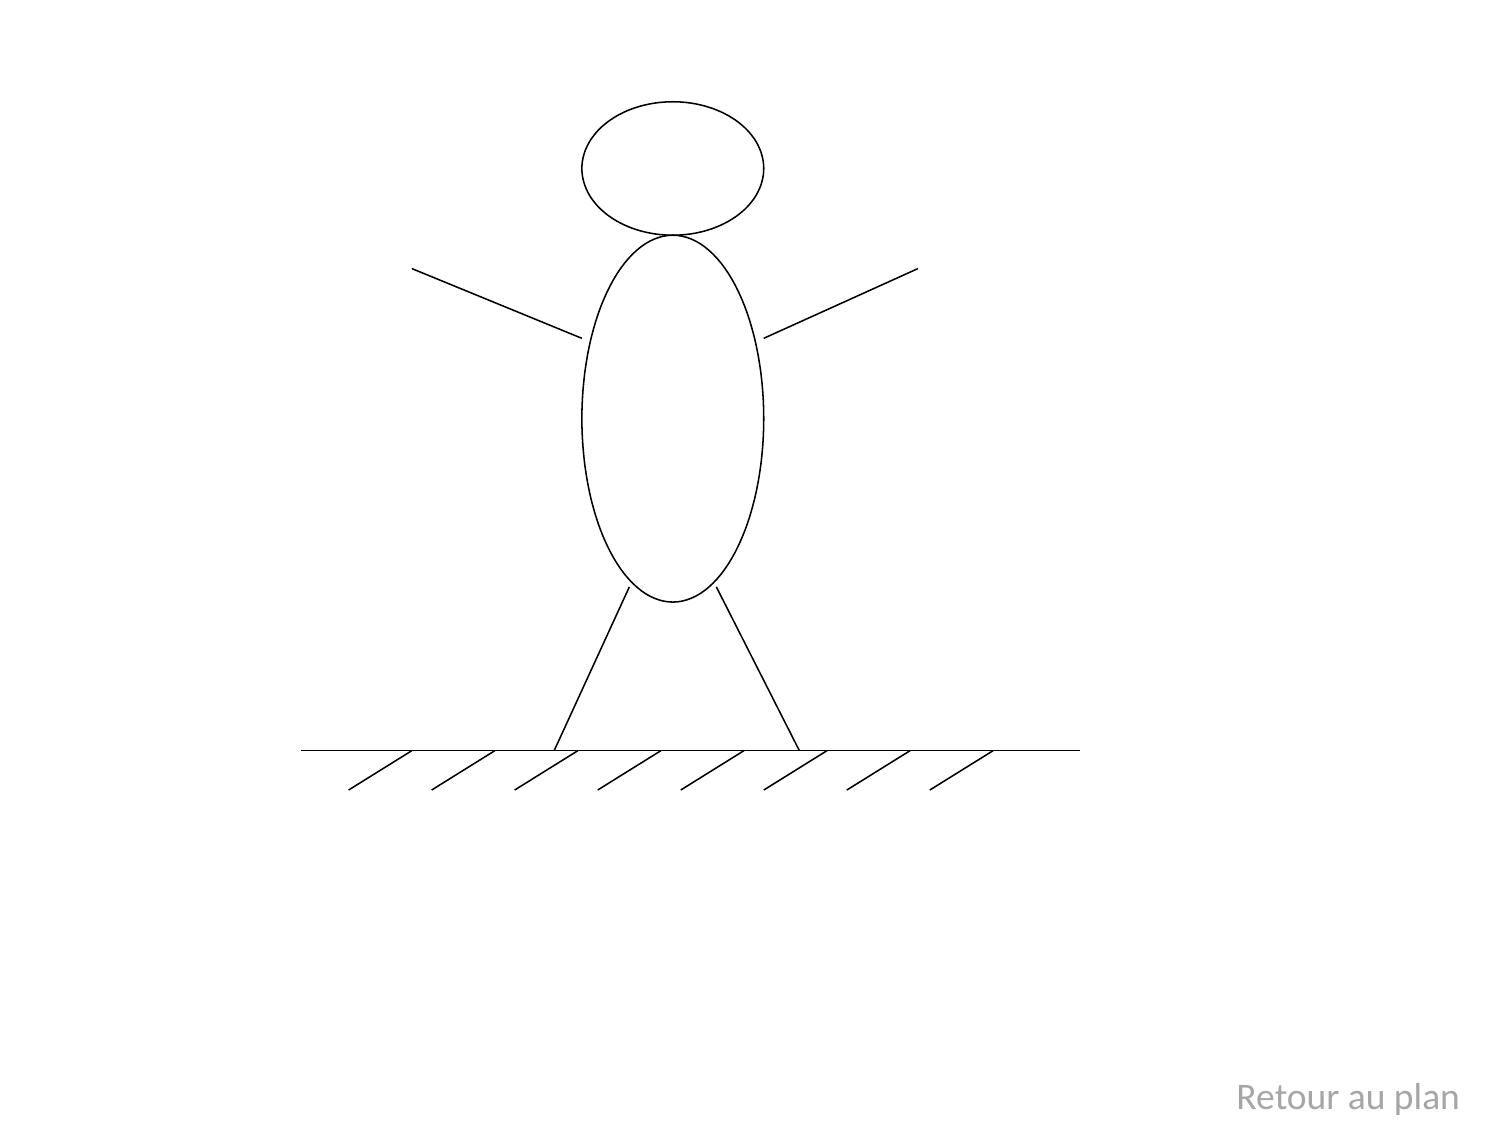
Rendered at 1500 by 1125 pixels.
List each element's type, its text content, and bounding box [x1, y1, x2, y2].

text_box [581, 101, 764, 603]
text_box Retour au plan [1221, 1064, 1476, 1125]
